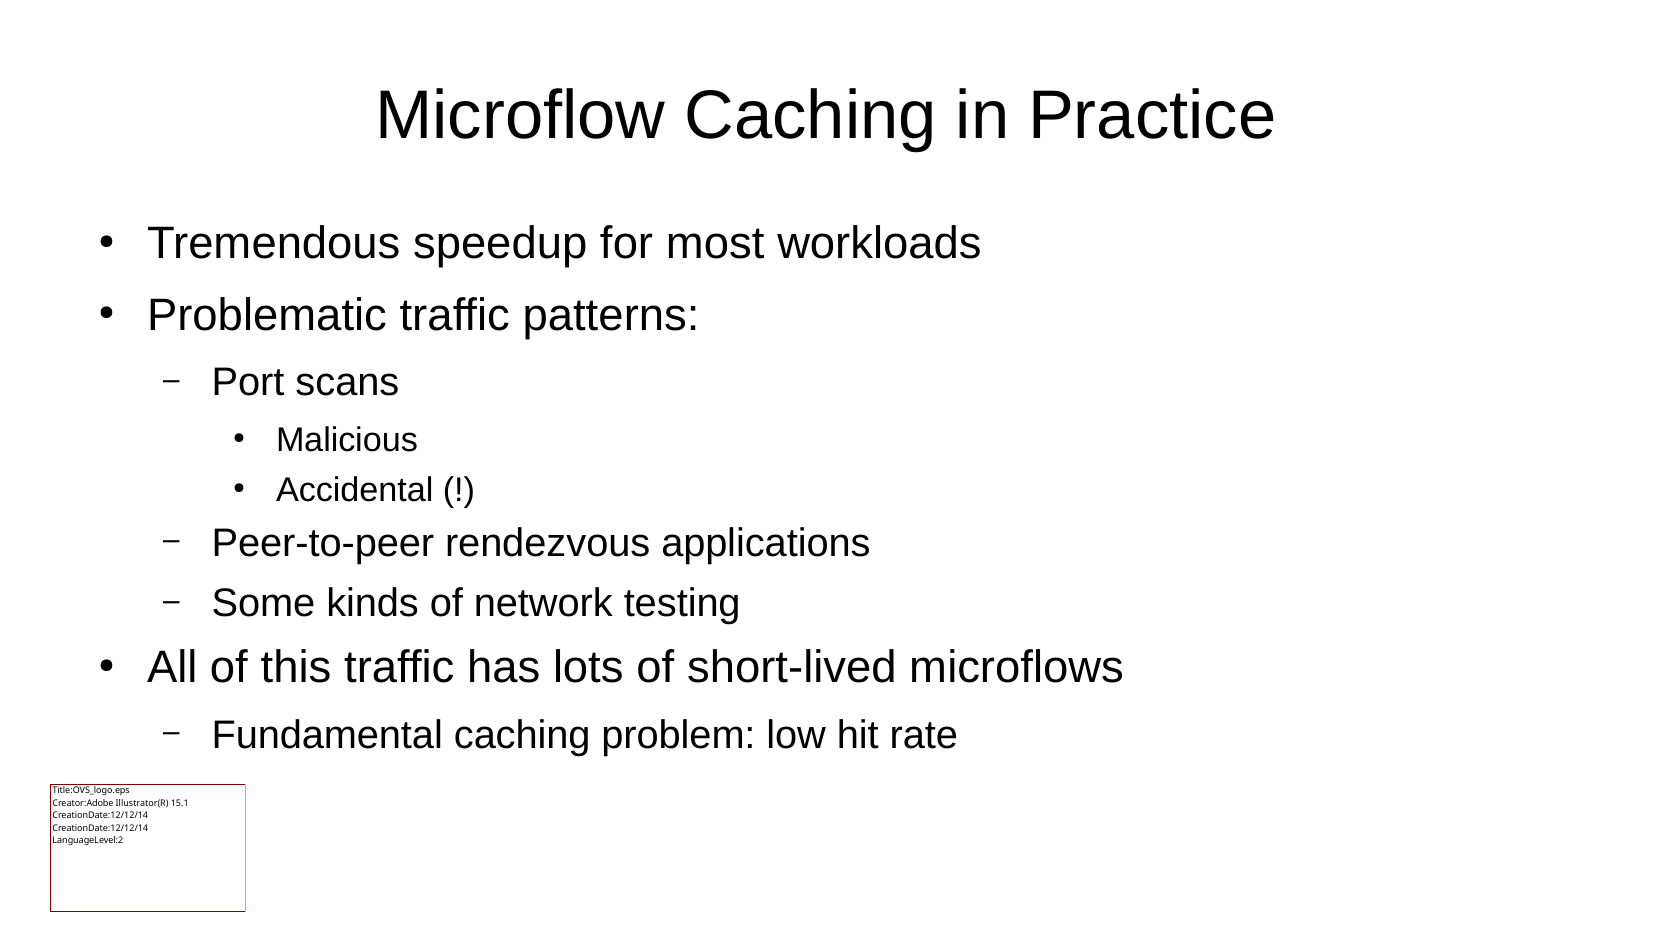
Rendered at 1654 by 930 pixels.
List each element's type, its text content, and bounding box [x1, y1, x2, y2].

list Tremendous speedup for most workloads Problematic traffic patterns: Port scans Malicious Accidental (!) Peer-to-peer rendezvous applications Some kinds of network testing All of this traffic has lots of short-lived microflows Fundamental caching problem: low hit rate [82, 217, 1571, 757]
title Microflow Caching in Practice [82, 36, 1571, 193]
